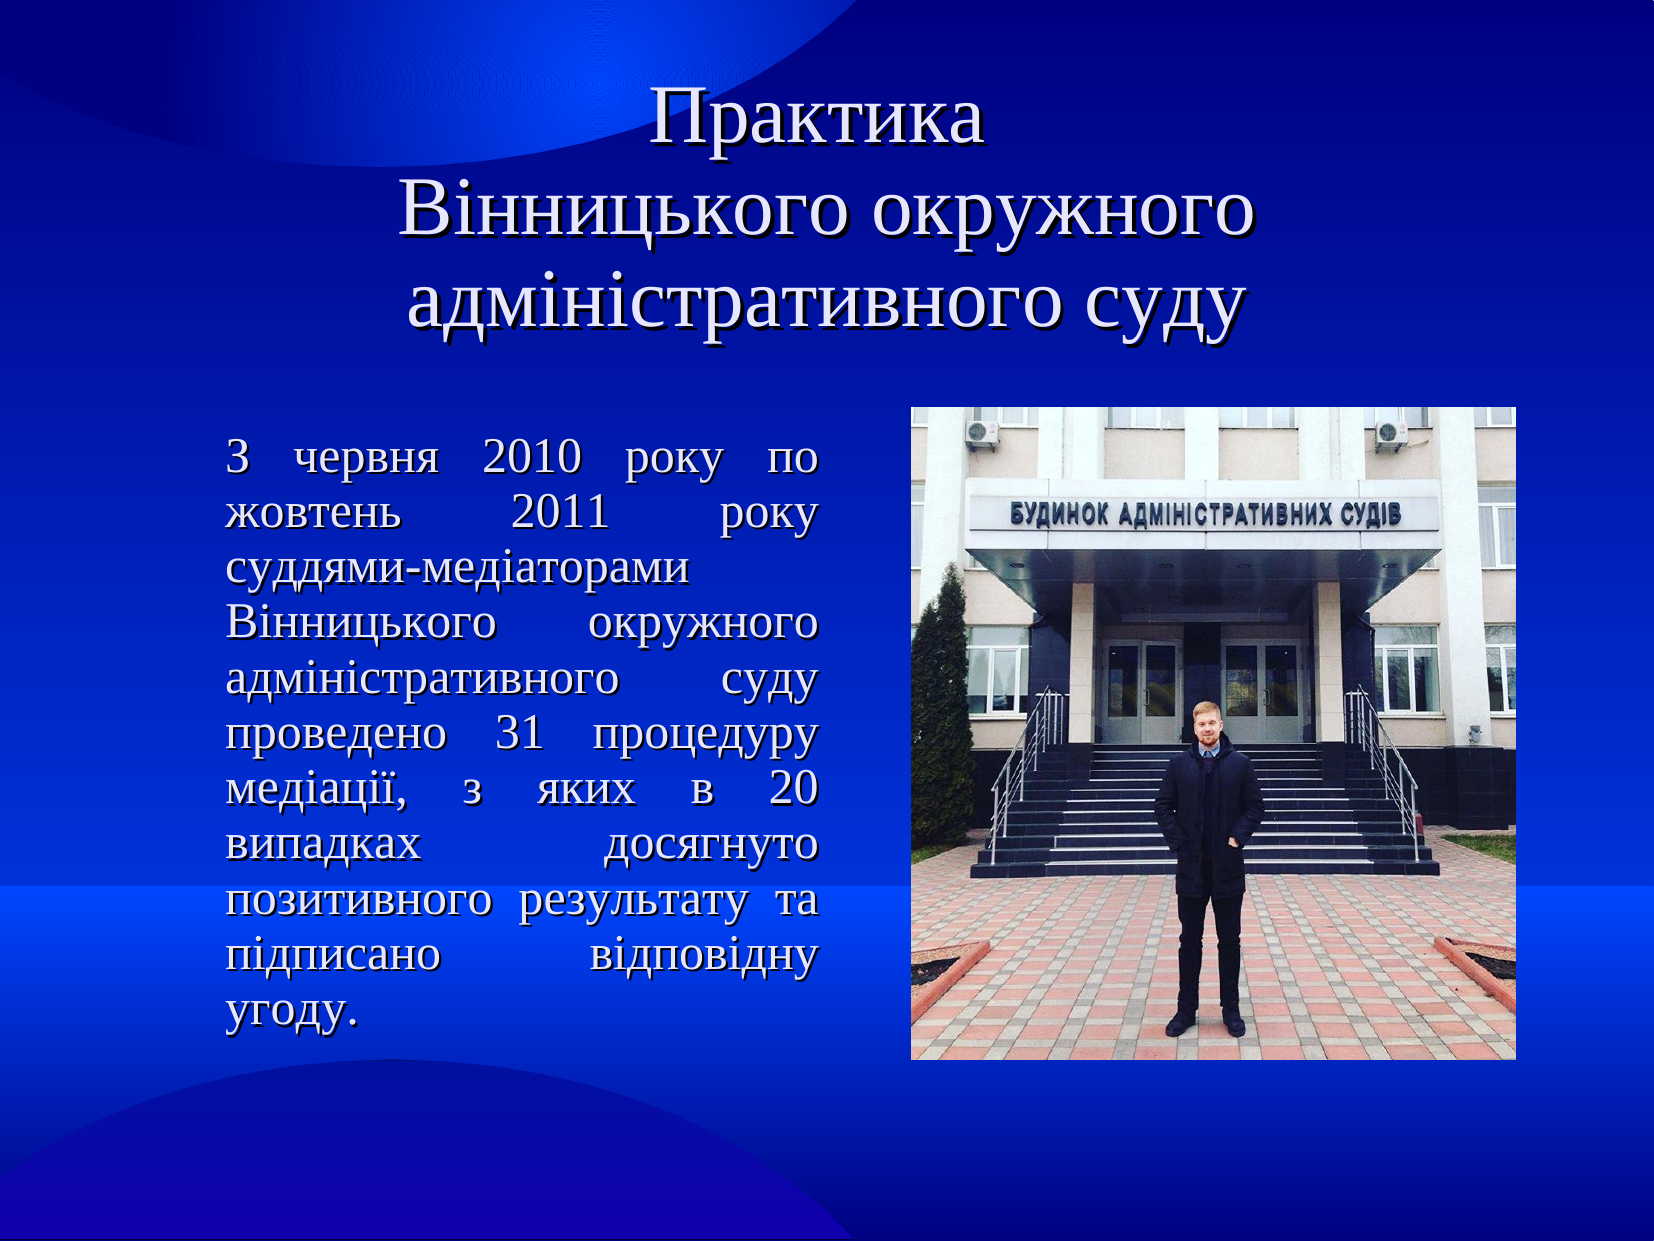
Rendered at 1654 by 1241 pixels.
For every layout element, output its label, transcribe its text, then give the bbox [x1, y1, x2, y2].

picture [911, 407, 1516, 1061]
list З червня 2010 року по жовтень 2011 року суддями-медіаторами Вінницького окружного адміністративного суду проведено 31 процедуру медіації, з яких в 20 випадках досягнуто позитивного результату та підписано відповідну угоду. [154, 342, 819, 1048]
title Практика Вінницького окружного адміністративного суду [121, 68, 1534, 345]
